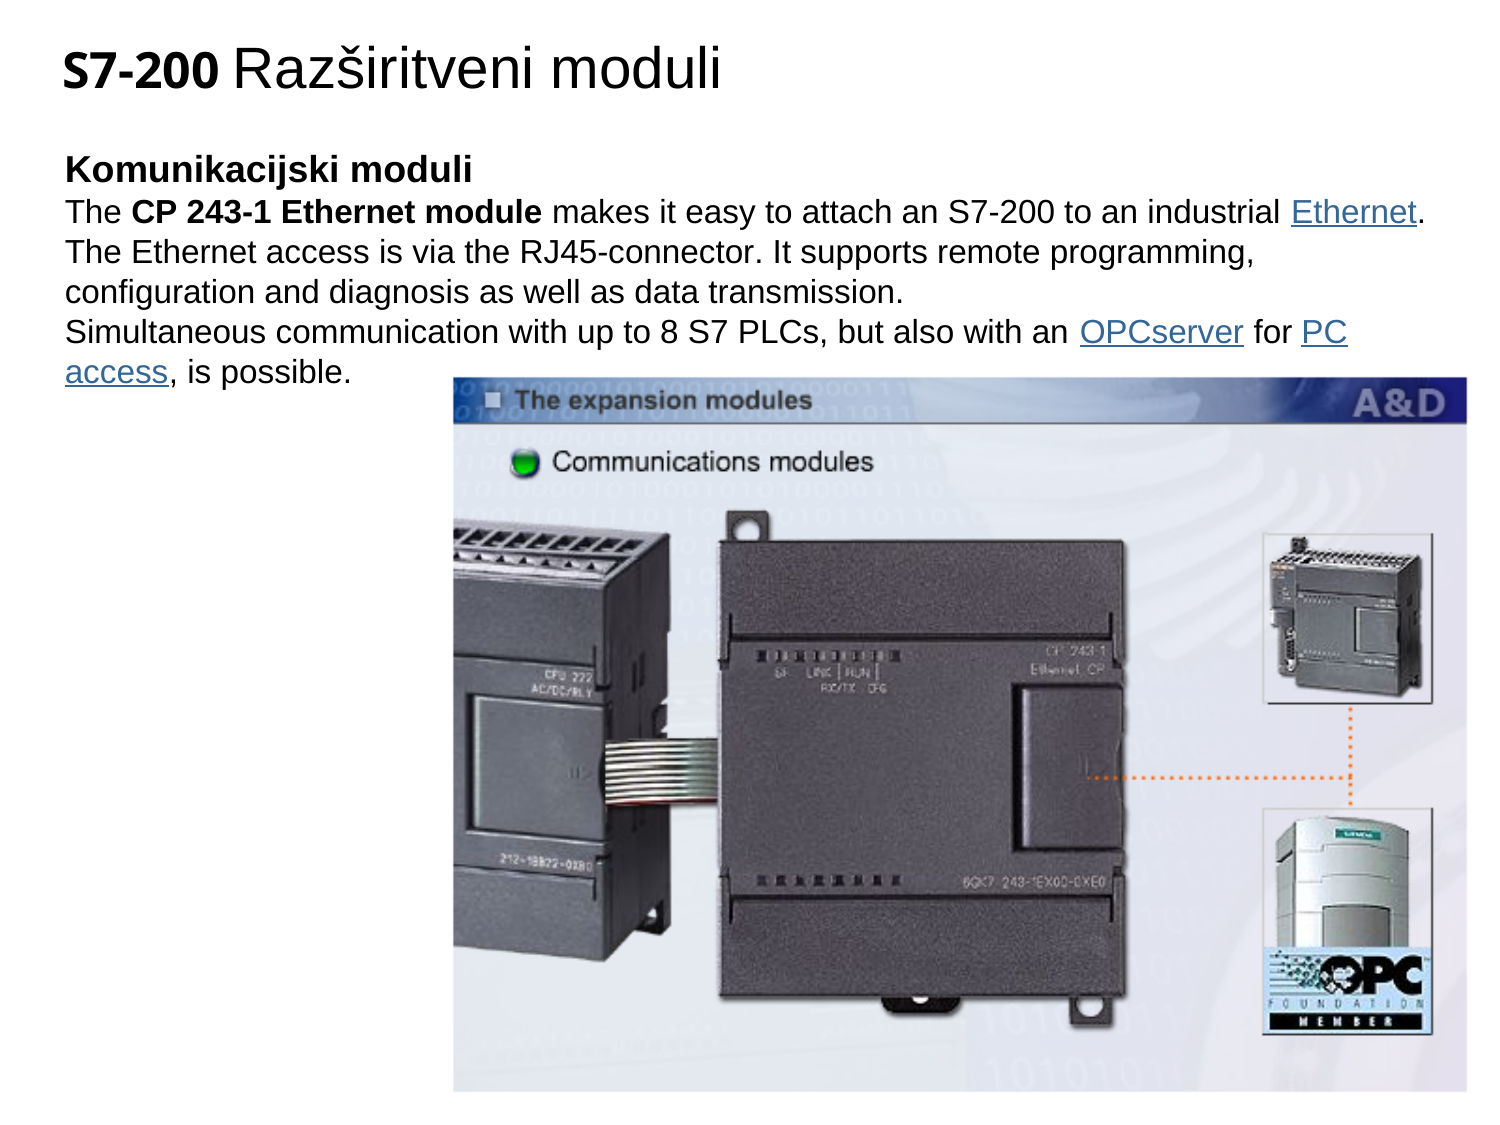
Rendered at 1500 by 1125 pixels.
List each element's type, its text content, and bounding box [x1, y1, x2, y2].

text_box S7-200 Razširitveni moduli [47, 22, 739, 108]
text_box Komunikacijski moduli The CP 243-1 Ethernet module makes it easy to attach an S7-200 to an industrial Ethernet. The Ethernet access is via the RJ45-connector. It supports remote programming, configuration and diagnosis as well as data transmission. Simultaneous communication with up to 8 S7 PLCs, but also with an OPCserver for PC access, is possible. [50, 137, 1463, 398]
picture [450, 374, 1471, 1096]
